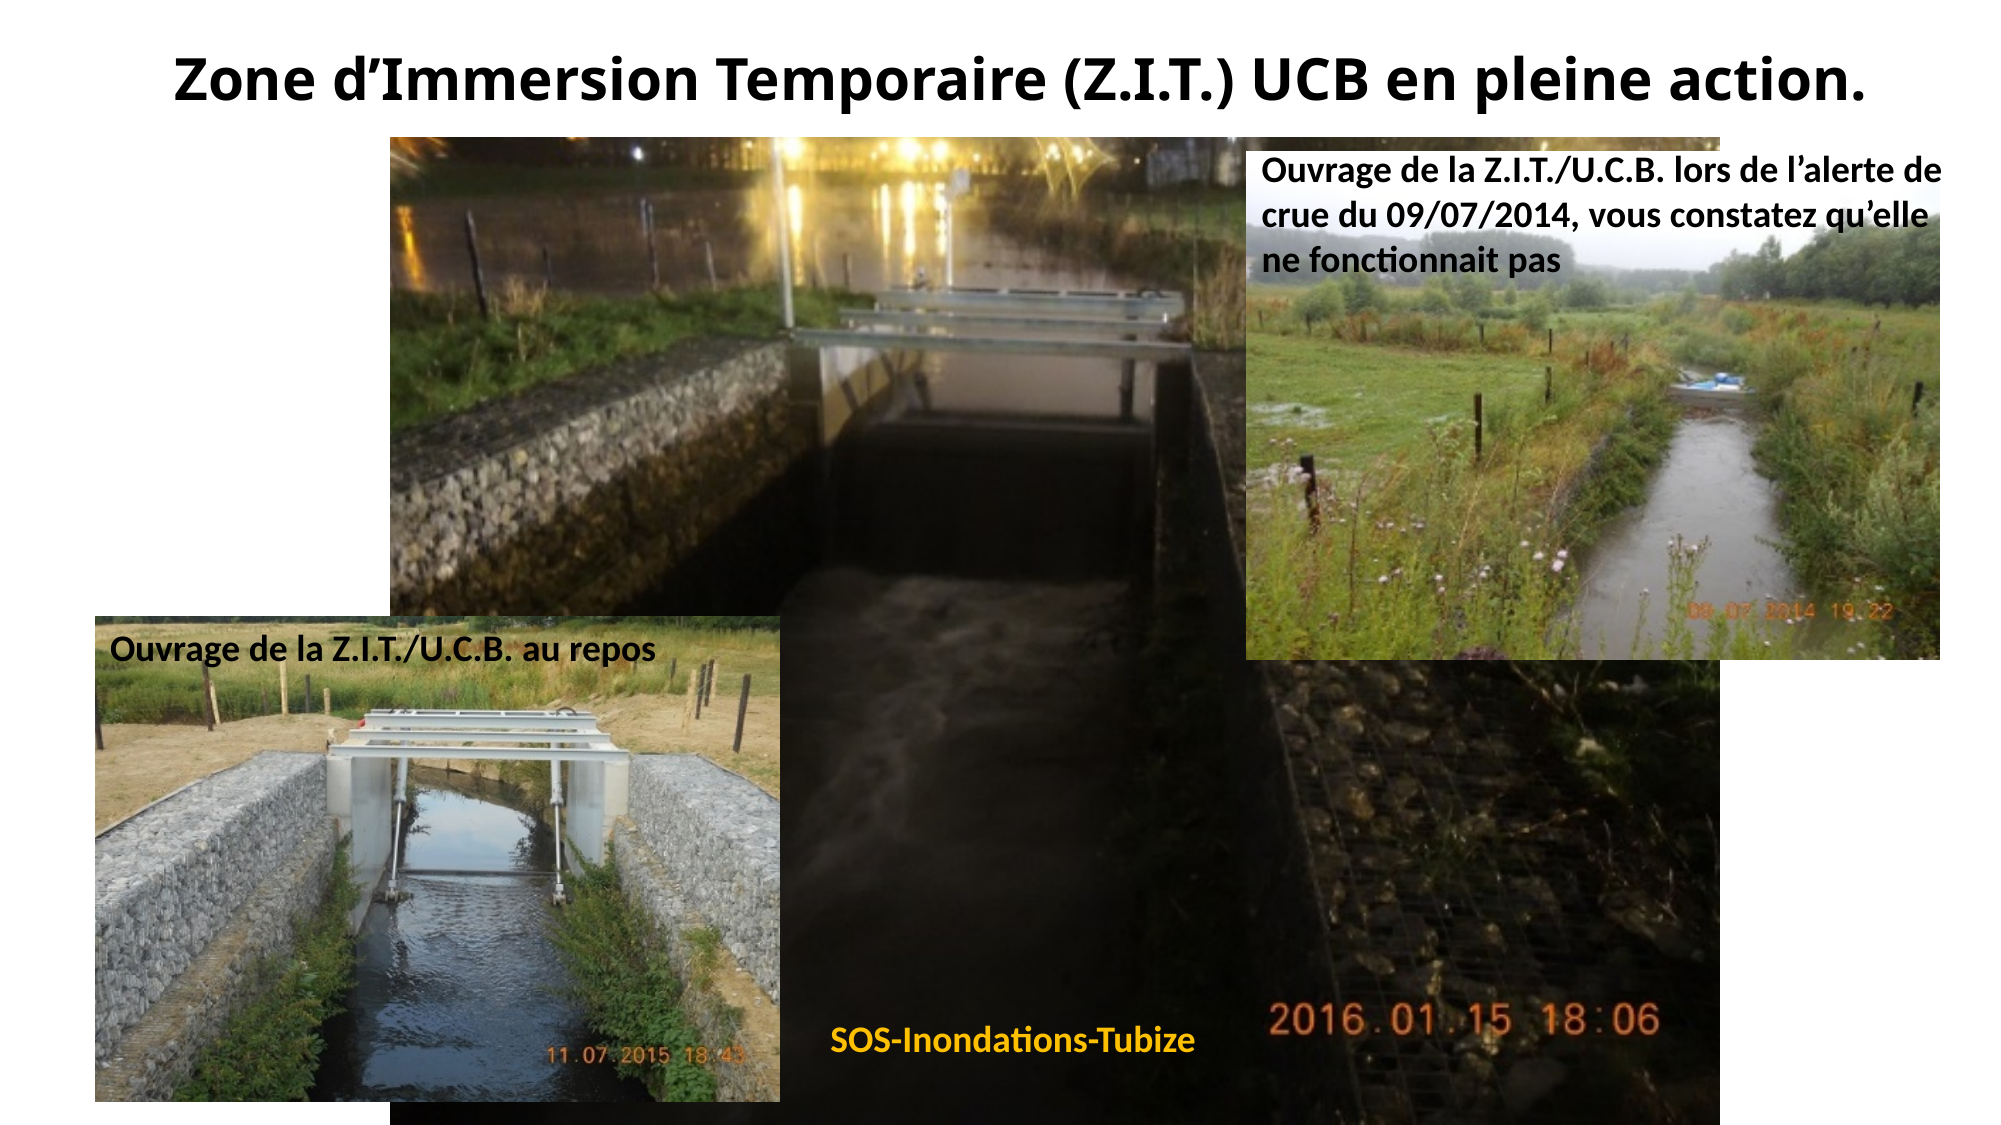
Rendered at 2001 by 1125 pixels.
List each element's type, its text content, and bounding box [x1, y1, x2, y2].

title Zone d’Immersion Temporaire (Z.I.T.) UCB en pleine action. [128, 0, 2000, 163]
picture [95, 137, 1940, 1125]
text_box Ouvrage de la Z.I.T./U.C.B. au repos [95, 616, 719, 678]
text_box Ouvrage de la Z.I.T./U.C.B. lors de l’alerte de crue du 09/07/2014, vous constatez qu’elle ne fonctionnait pas [1246, 137, 1984, 289]
text_box SOS-Inondations-Tubize [815, 1007, 1218, 1069]
